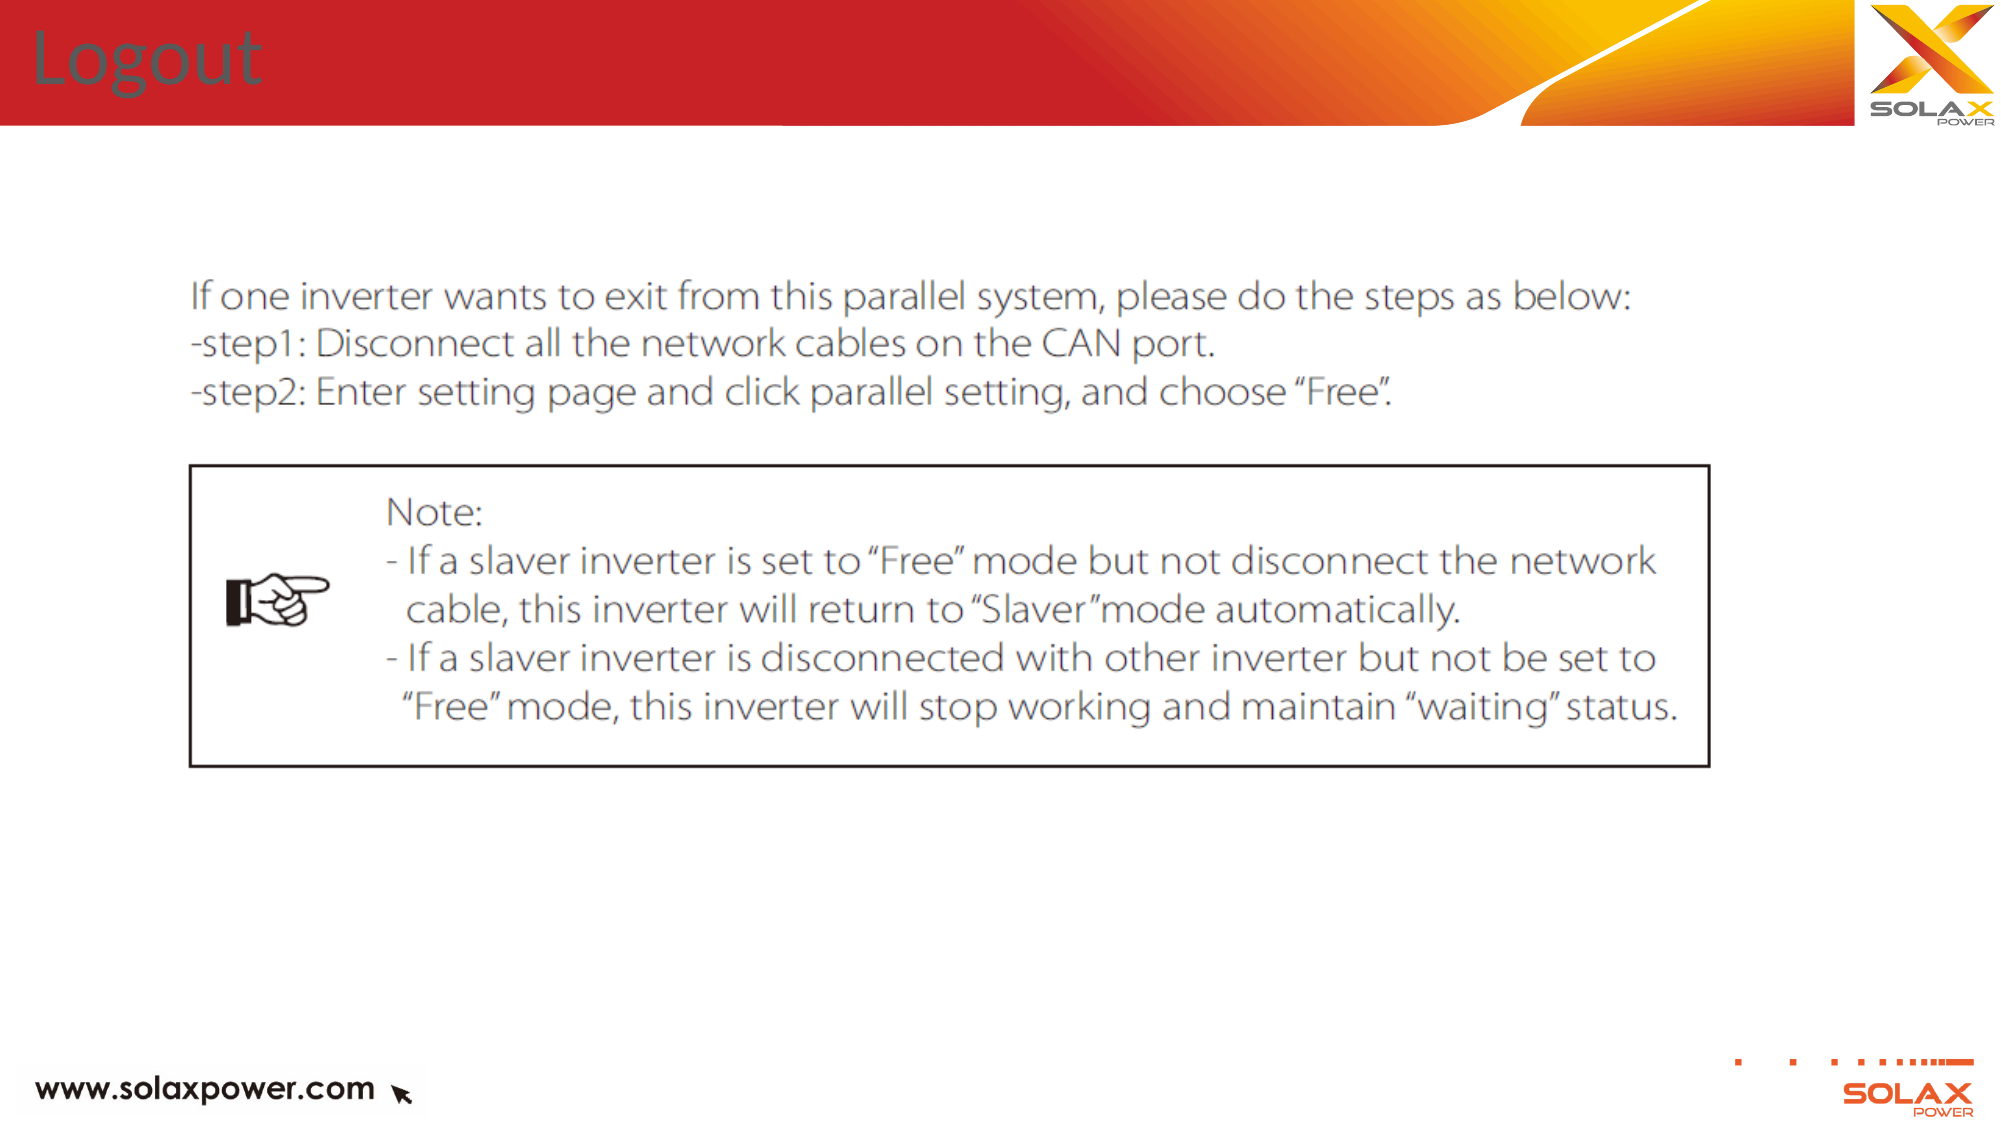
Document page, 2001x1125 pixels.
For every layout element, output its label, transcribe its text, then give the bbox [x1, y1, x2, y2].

picture [150, 264, 1736, 798]
picture [1735, 1059, 1974, 1117]
picture [1870, 4, 1996, 126]
text_box Logout [16, 4, 761, 118]
picture [0, 0, 1855, 126]
picture [16, 1065, 427, 1117]
